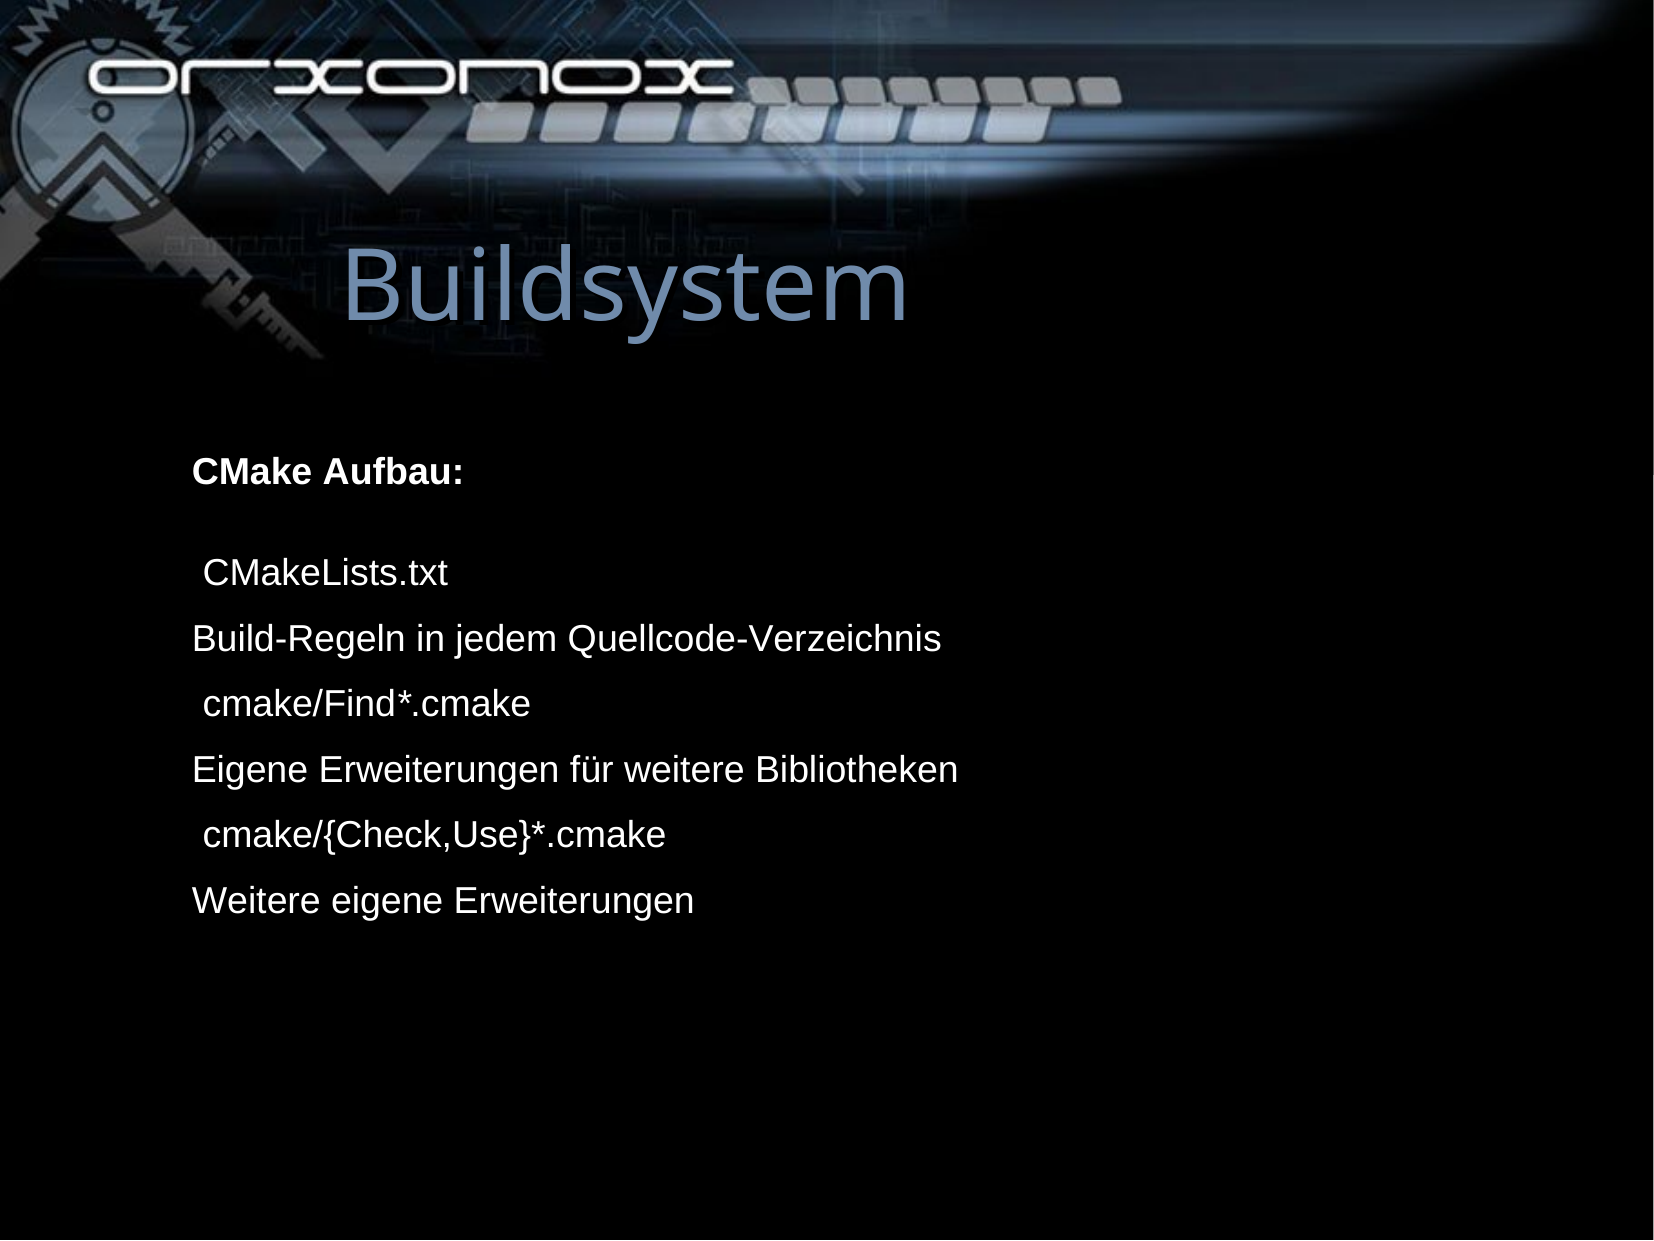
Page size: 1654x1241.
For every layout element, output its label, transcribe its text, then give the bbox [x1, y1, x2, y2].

text_box CMake Aufbau: CMakeLists.txt Build-Regeln in jedem Quellcode-Verzeichnis cmake/Find*.cmake Eigene Erweiterungen für weitere Bibliotheken cmake/{Check,Use}*.cmake Weitere eigene Erweiterungen [177, 442, 1329, 995]
picture [0, 0, 1654, 475]
text_box Buildsystem [324, 205, 1300, 337]
